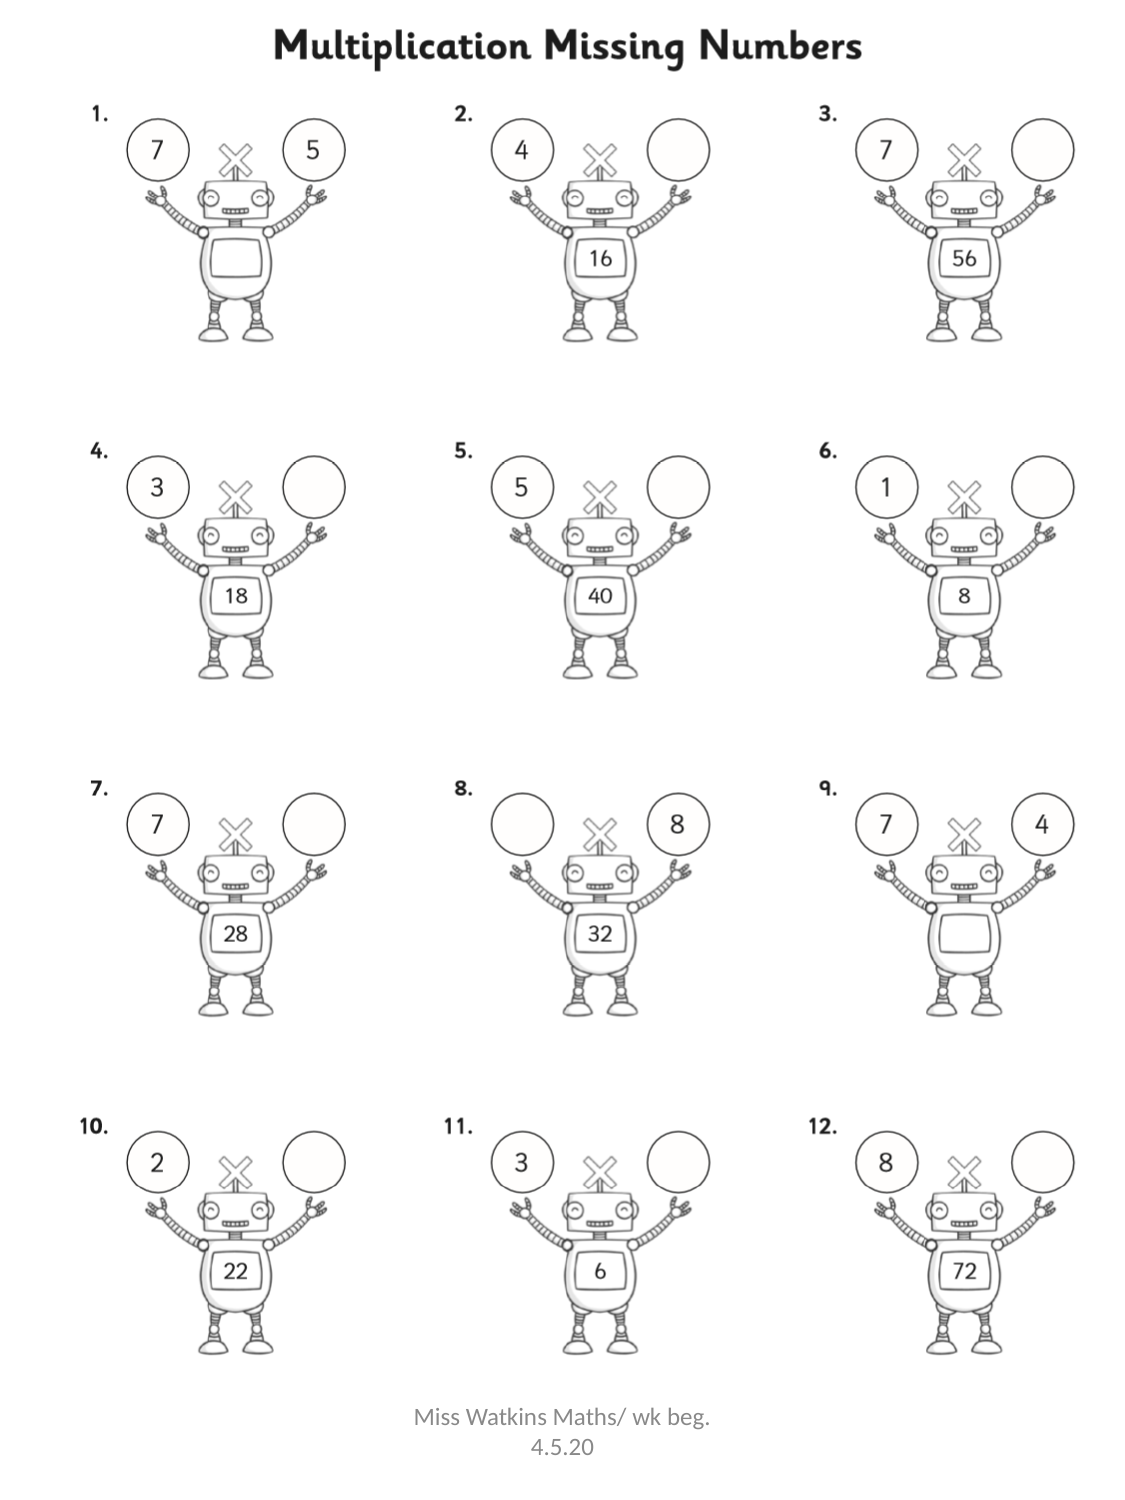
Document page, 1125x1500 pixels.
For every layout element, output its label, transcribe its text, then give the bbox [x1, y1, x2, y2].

picture [30, 0, 1104, 1384]
text_box Miss Watkins Maths/ wk beg. 4.5.20 [384, 1390, 741, 1471]
